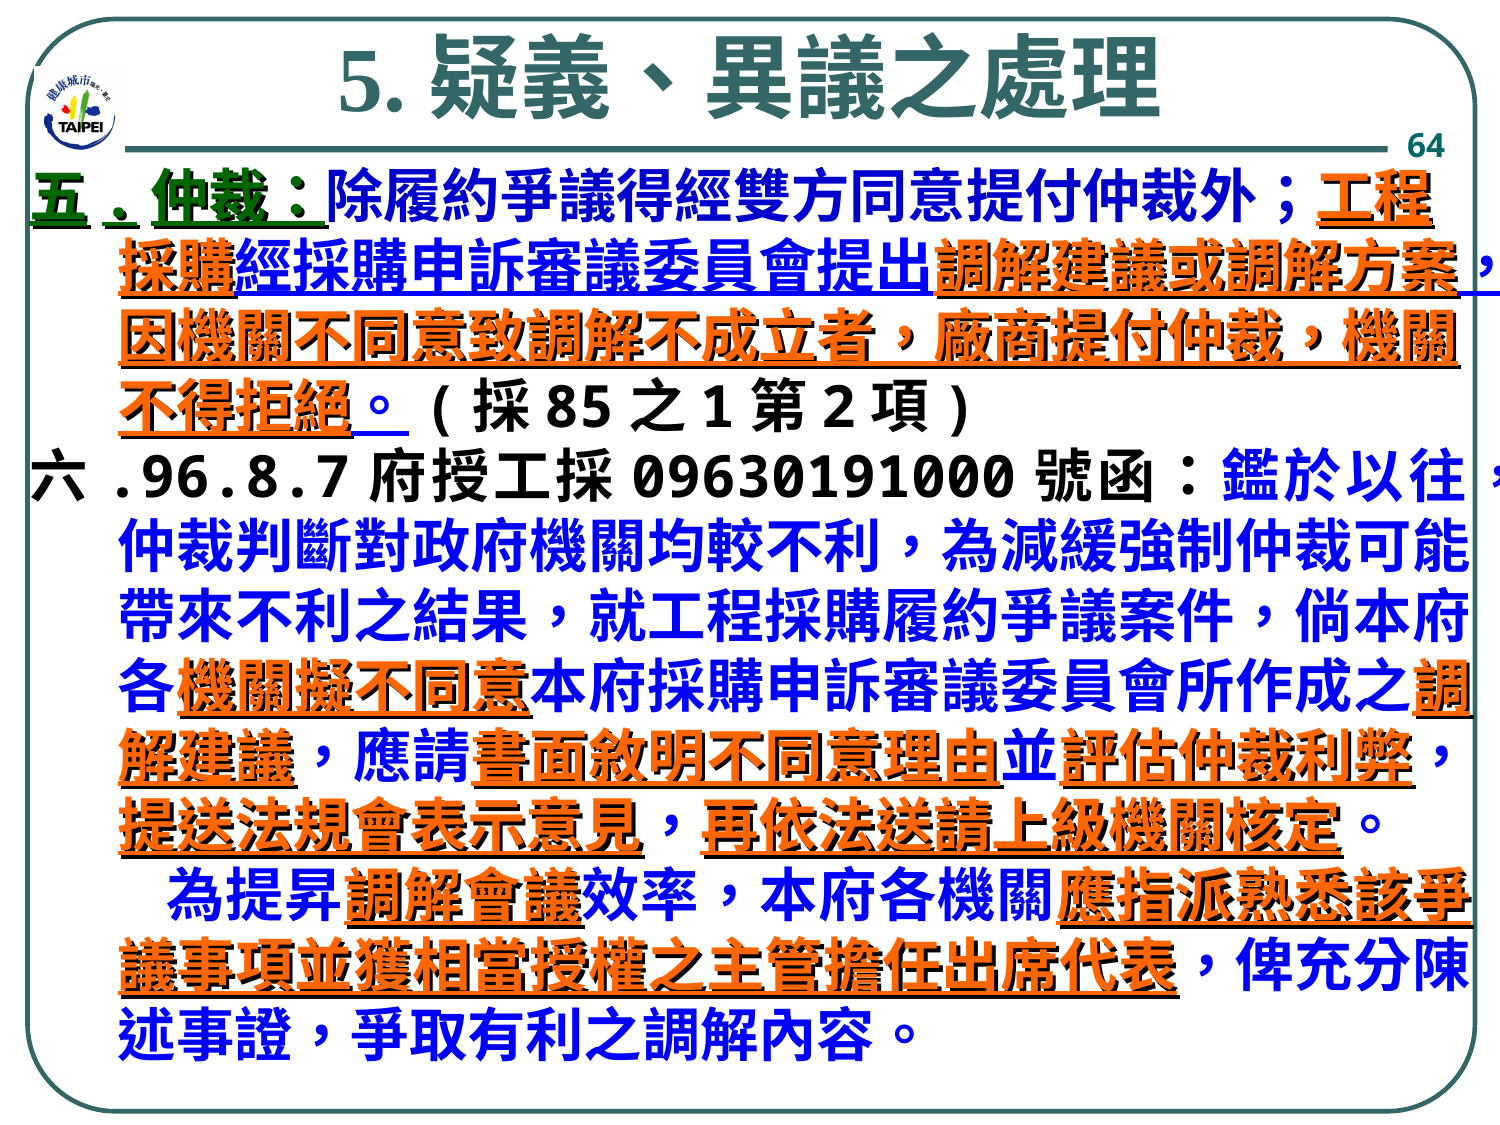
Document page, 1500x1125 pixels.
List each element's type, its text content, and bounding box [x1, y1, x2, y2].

title 5.疑義、異議之處理 [0, 0, 1500, 138]
text_box 五.仲裁：除履約爭議得經雙方同意提付仲裁外；工程採購經採購申訴審議委員會提出調解建議或調解方案，因機關不同意致調解不成立者，廠商提付仲裁，機關不得拒絕。(採85之1第2項) 六.96.8.7府授工採09630191000號函：鑑於以往，仲裁判斷對政府機關均較不利，為減緩強制仲裁可能帶來不利之結果，就工程採購履約爭議案件，倘本府各機關擬不同意本府採購申訴審議委員會所作成之調解建議，應請書面敘明不同意理由並評估仲裁利弊，提送法規會表示意見，再依法送請上級機關核定。 為提昇調解會議效率，本府各機關應指派熟悉該爭議事項並獲相當授權之主管擔任出席代表，俾充分陳述事證，爭取有利之調解內容。 [29, 159, 1471, 1076]
